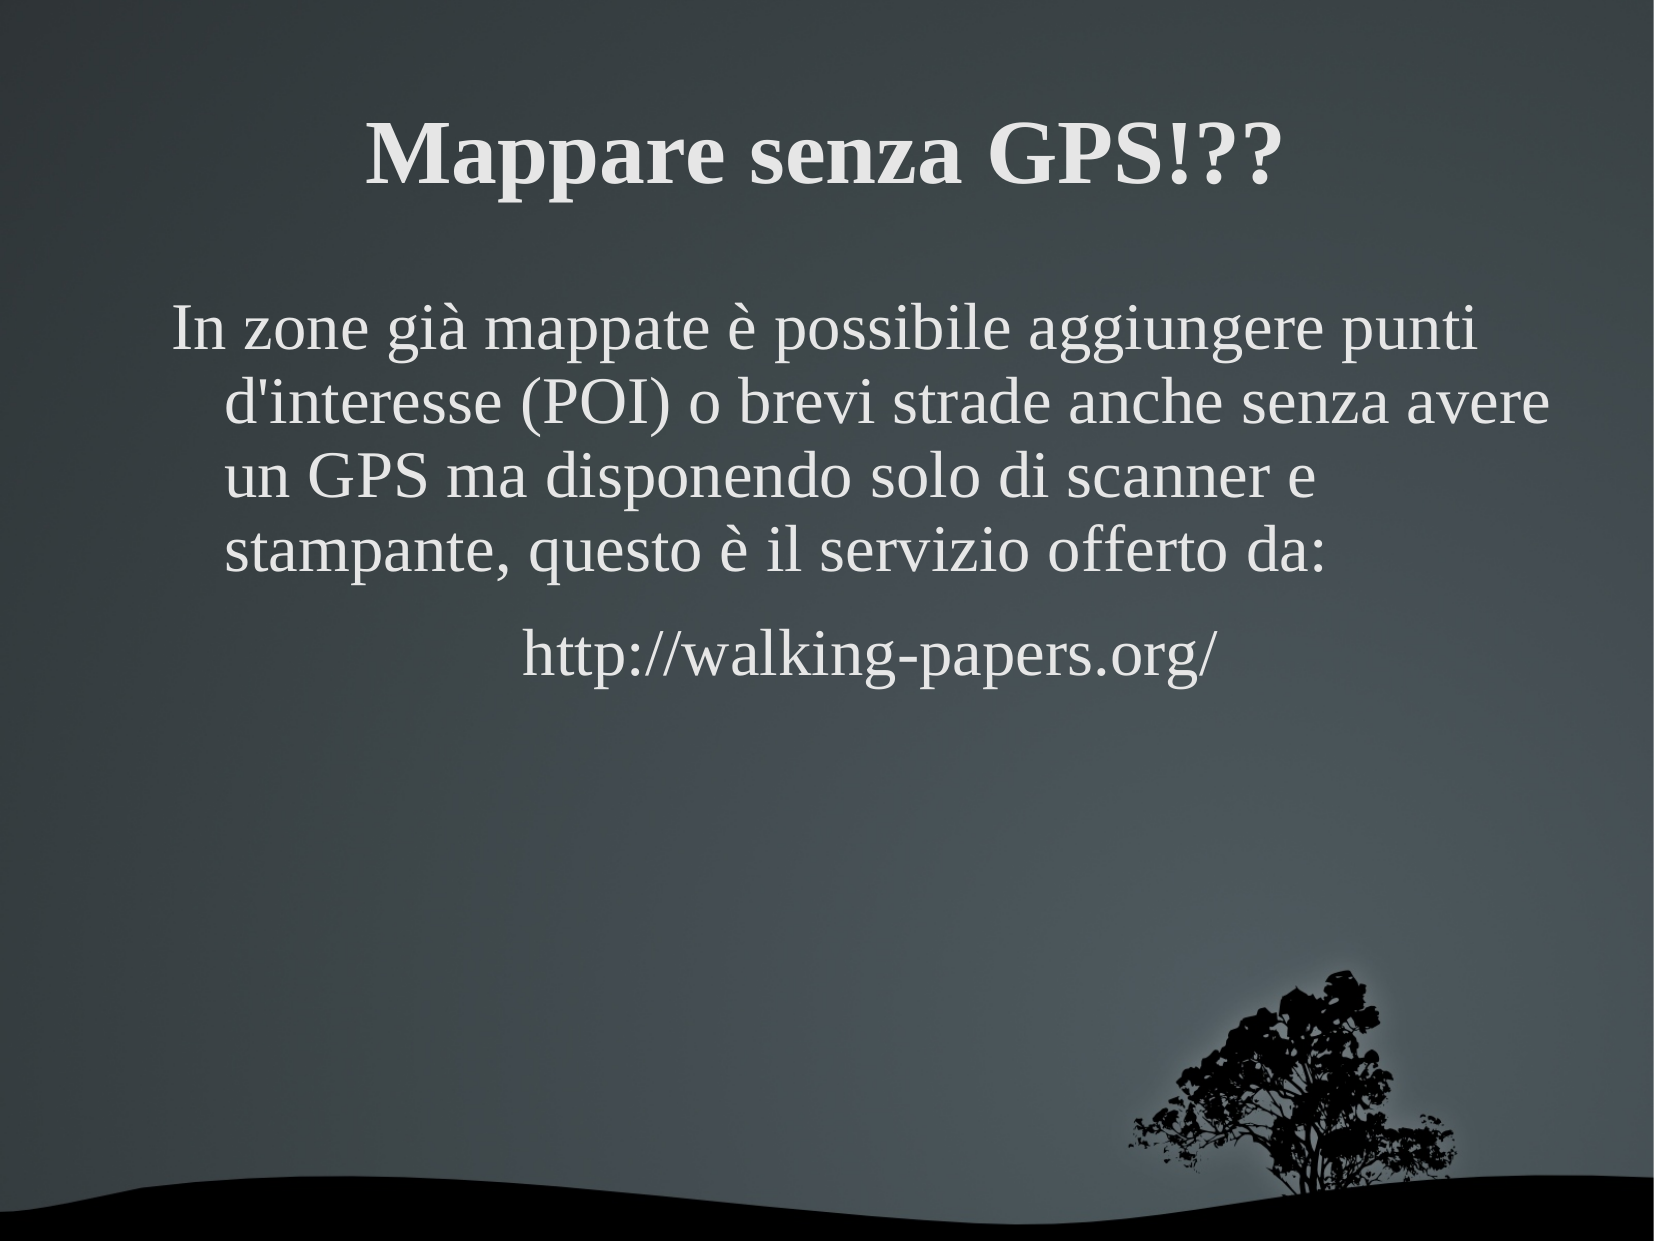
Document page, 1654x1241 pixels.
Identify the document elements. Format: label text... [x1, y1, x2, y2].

picture [0, 0, 1654, 1241]
list In zone già mappate è possibile aggiungere punti d'interesse (POI) o brevi strade anche senza avere un GPS ma disponendo solo di scanner e stampante, questo è il servizio offerto da: http://walking-papers.org/ [82, 290, 1571, 1094]
title Mappare senza GPS!?? [82, 49, 1571, 257]
